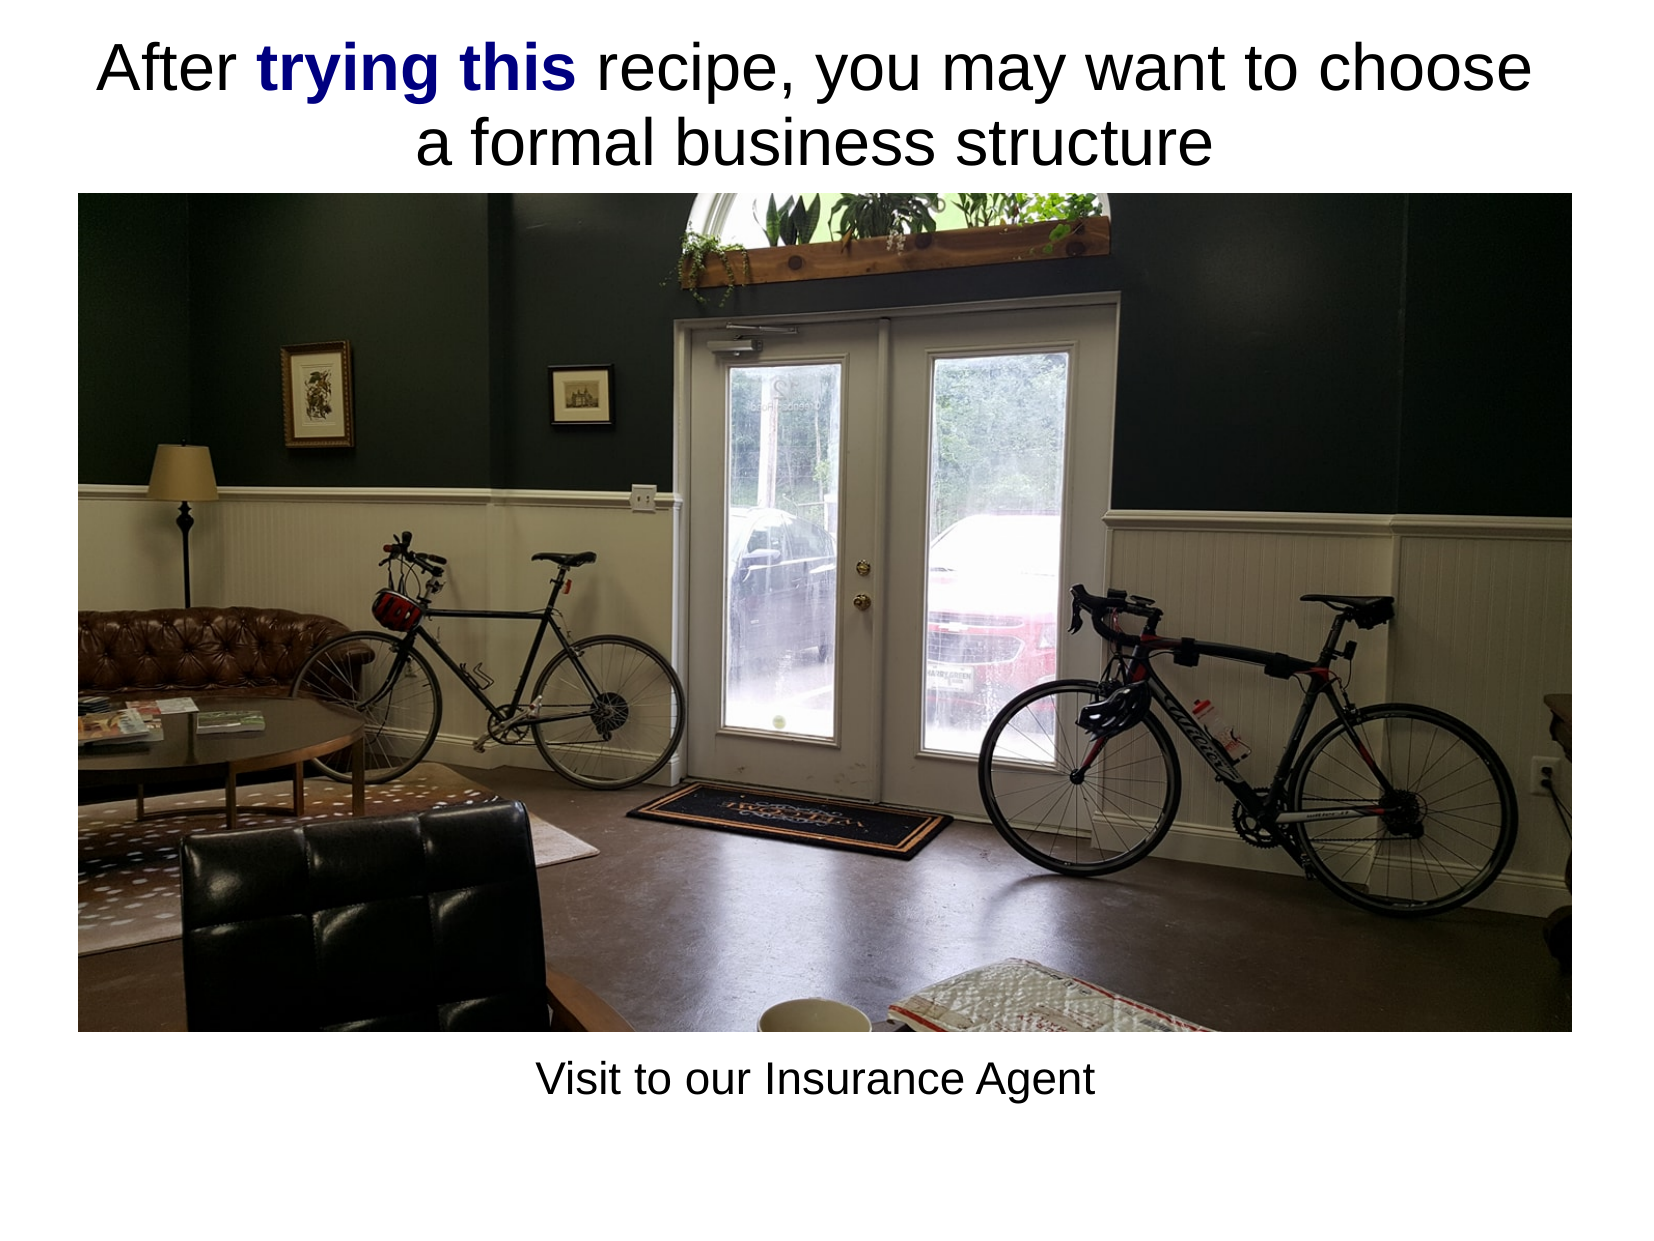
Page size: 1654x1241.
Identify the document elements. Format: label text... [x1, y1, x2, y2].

picture [78, 193, 1572, 1032]
subtitle After trying this recipe, you may want to choose a formal business structure Visit to our Insurance Agent [71, 29, 1560, 1105]
